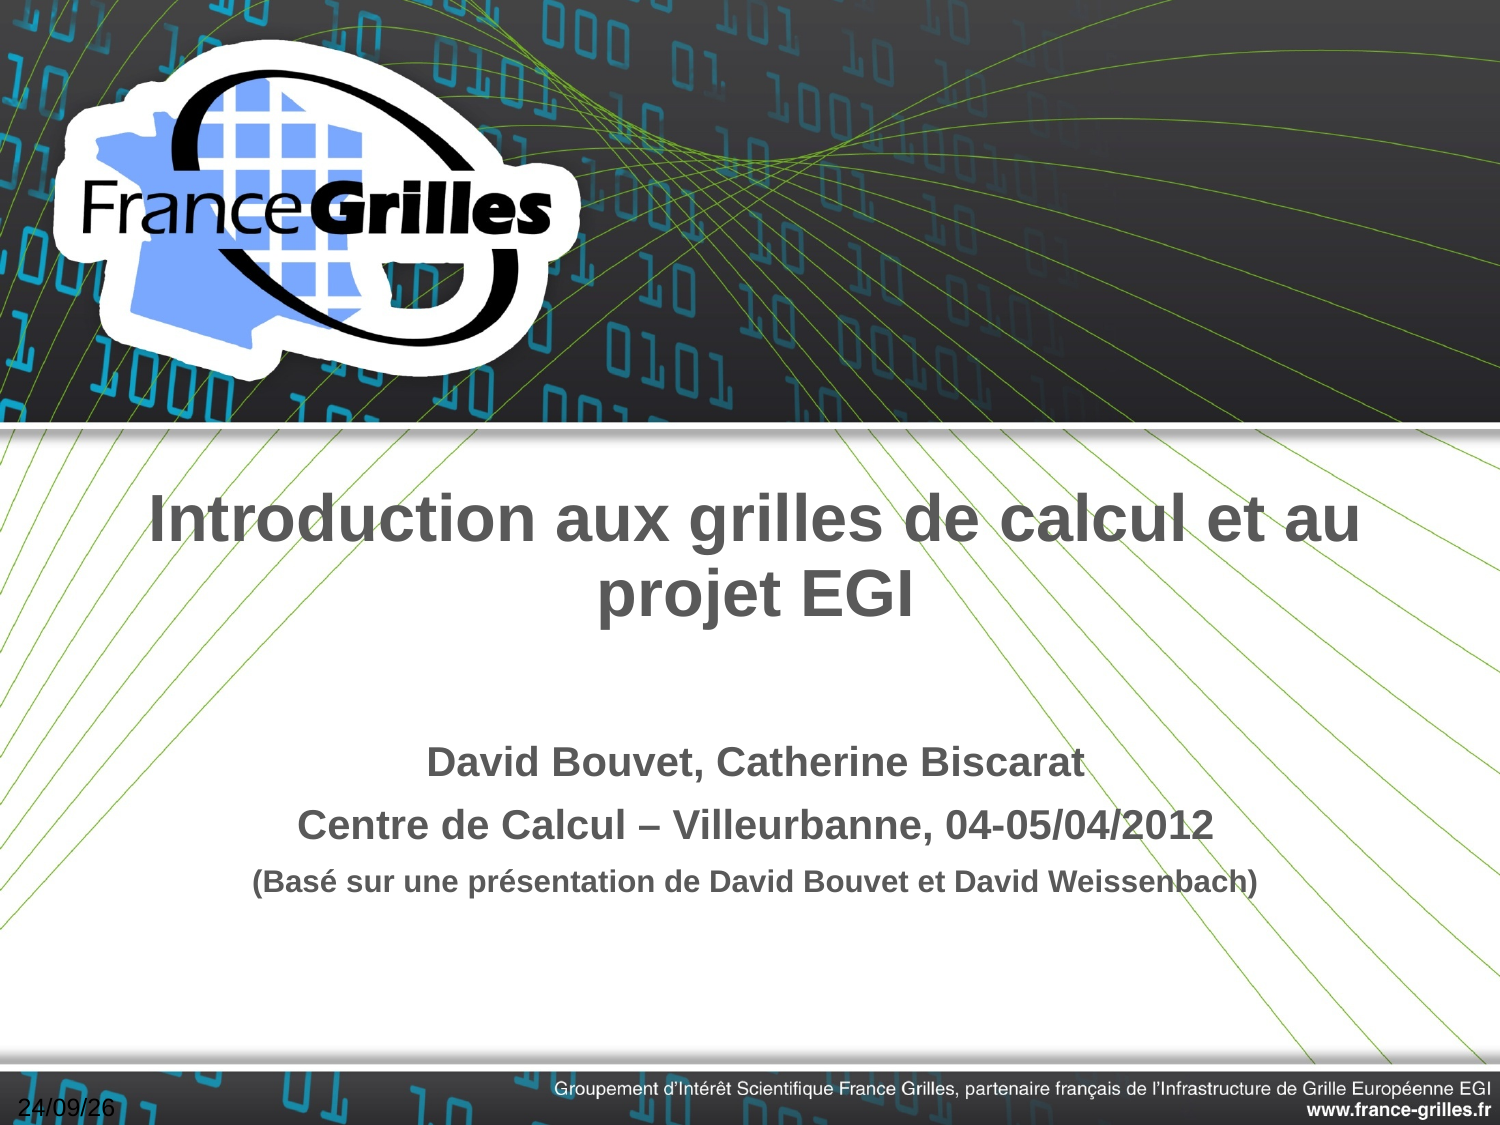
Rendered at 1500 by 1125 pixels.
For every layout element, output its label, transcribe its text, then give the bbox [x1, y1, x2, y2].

picture [0, 0, 1500, 1125]
subtitle Introduction aux grilles de calcul et au projet EGI David Bouvet, Catherine Biscarat Centre de Calcul – Villeurbanne, 04-05/04/2012 (Basé sur une présentation de David Bouvet et David Weissenbach) [53, 317, 1459, 1064]
text_box 26/04/12 [17, 1074, 172, 1122]
